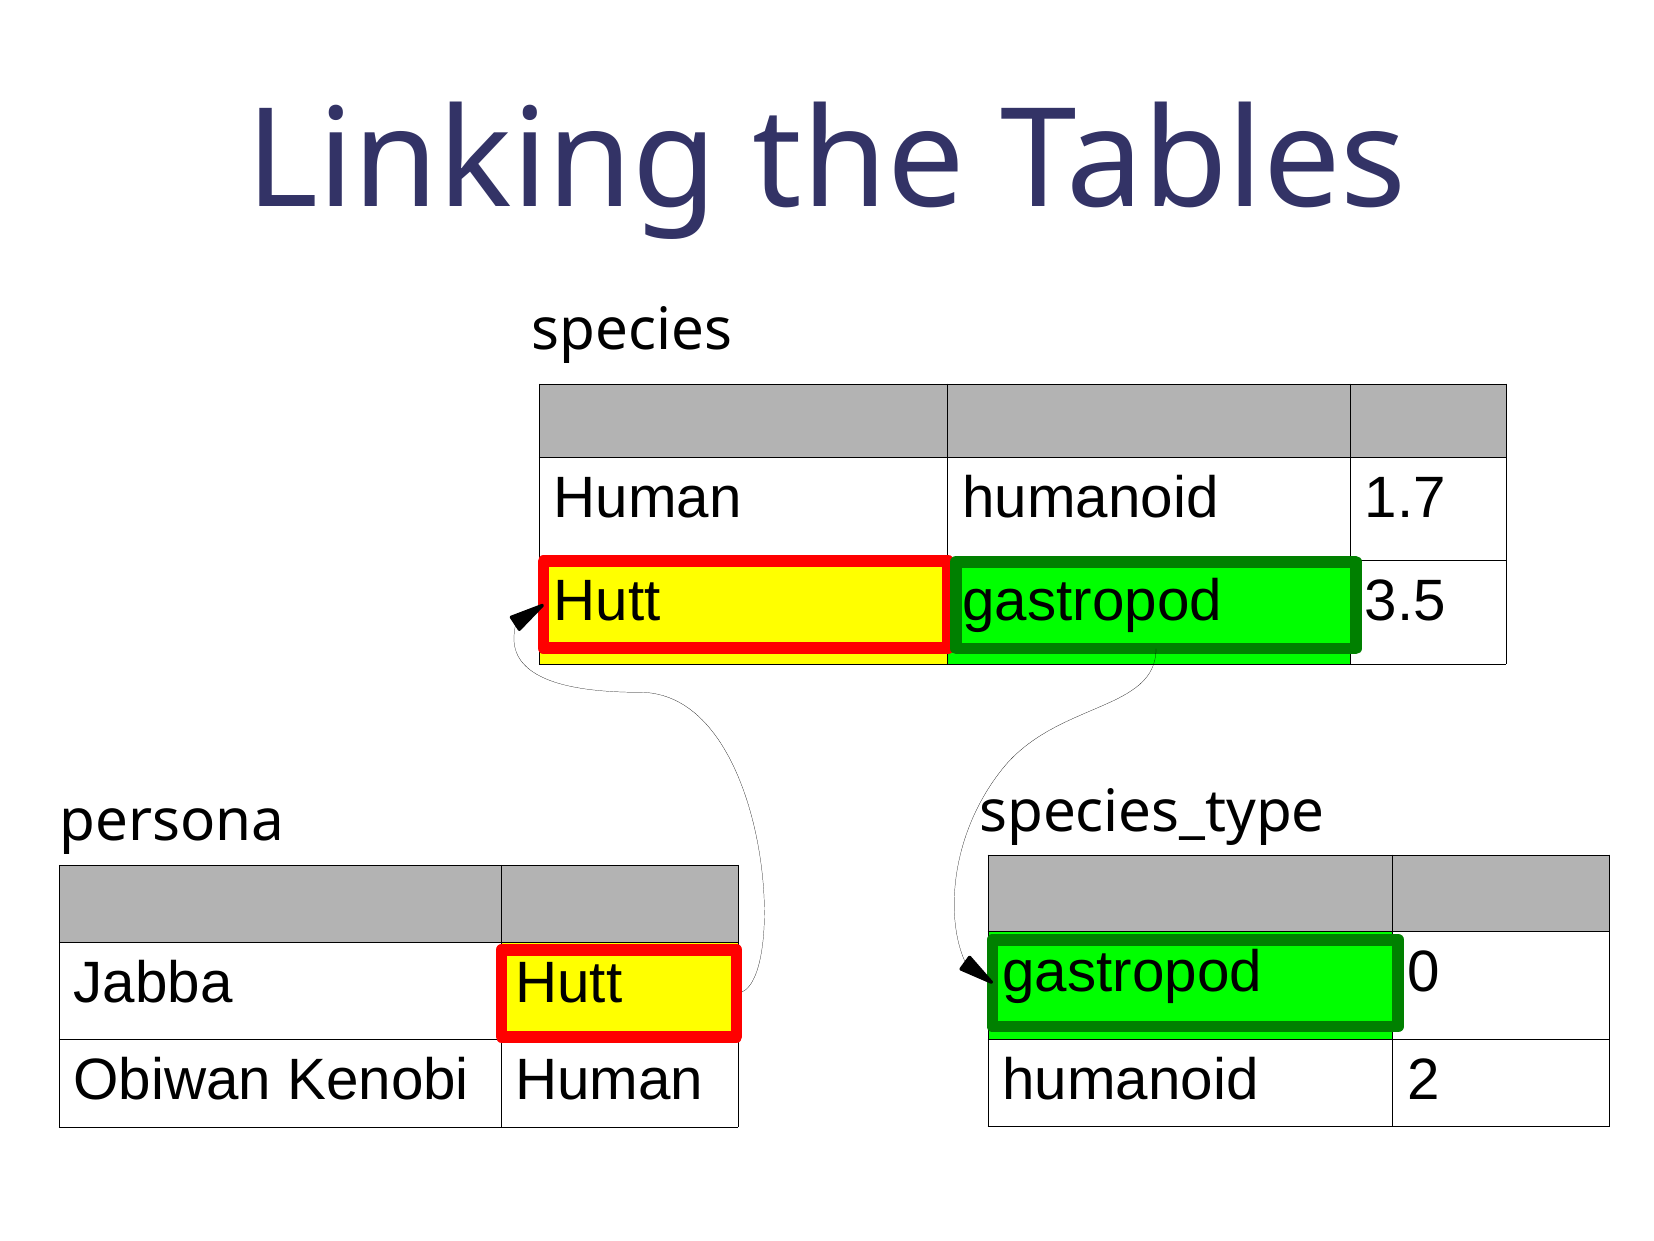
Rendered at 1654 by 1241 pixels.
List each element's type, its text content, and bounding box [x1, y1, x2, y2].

text_box persona [29, 770, 640, 857]
table_cell gastropod [948, 653, 1155, 664]
table_header [948, 385, 1350, 457]
table_cell 1.7 [1351, 458, 1506, 560]
text_box species [501, 280, 1112, 366]
text_box species_type [934, 761, 1008, 848]
table_cell gastropod [962, 568, 1350, 643]
table_header [989, 856, 1392, 931]
table_cell Hutt [540, 654, 947, 664]
table_cell Human [540, 458, 947, 555]
table_cell 0 [1393, 932, 1609, 1039]
table_cell gastropod [998, 946, 1392, 1021]
table_cell humanoid [989, 1040, 1392, 1126]
table_header [502, 866, 738, 942]
table_header [540, 385, 947, 457]
table_cell gastropod [989, 1032, 1392, 1039]
title Linking the Tables [82, 49, 1571, 257]
table_cell Obiwan Kenobi [60, 1040, 501, 1127]
text_box species_type [963, 761, 1544, 848]
table_cell Jabba [60, 943, 501, 1039]
table_cell humanoid [948, 458, 1350, 556]
table_header [1351, 385, 1506, 457]
table_header [1393, 856, 1609, 931]
table_cell Hutt [549, 567, 942, 642]
table_cell Human [502, 1043, 738, 1127]
table_header [60, 866, 501, 942]
table_cell 3.5 [1351, 561, 1506, 664]
table_cell gastropod [1155, 654, 1350, 664]
table_cell 2 [1393, 1040, 1609, 1126]
table_cell Hutt [507, 956, 731, 1031]
